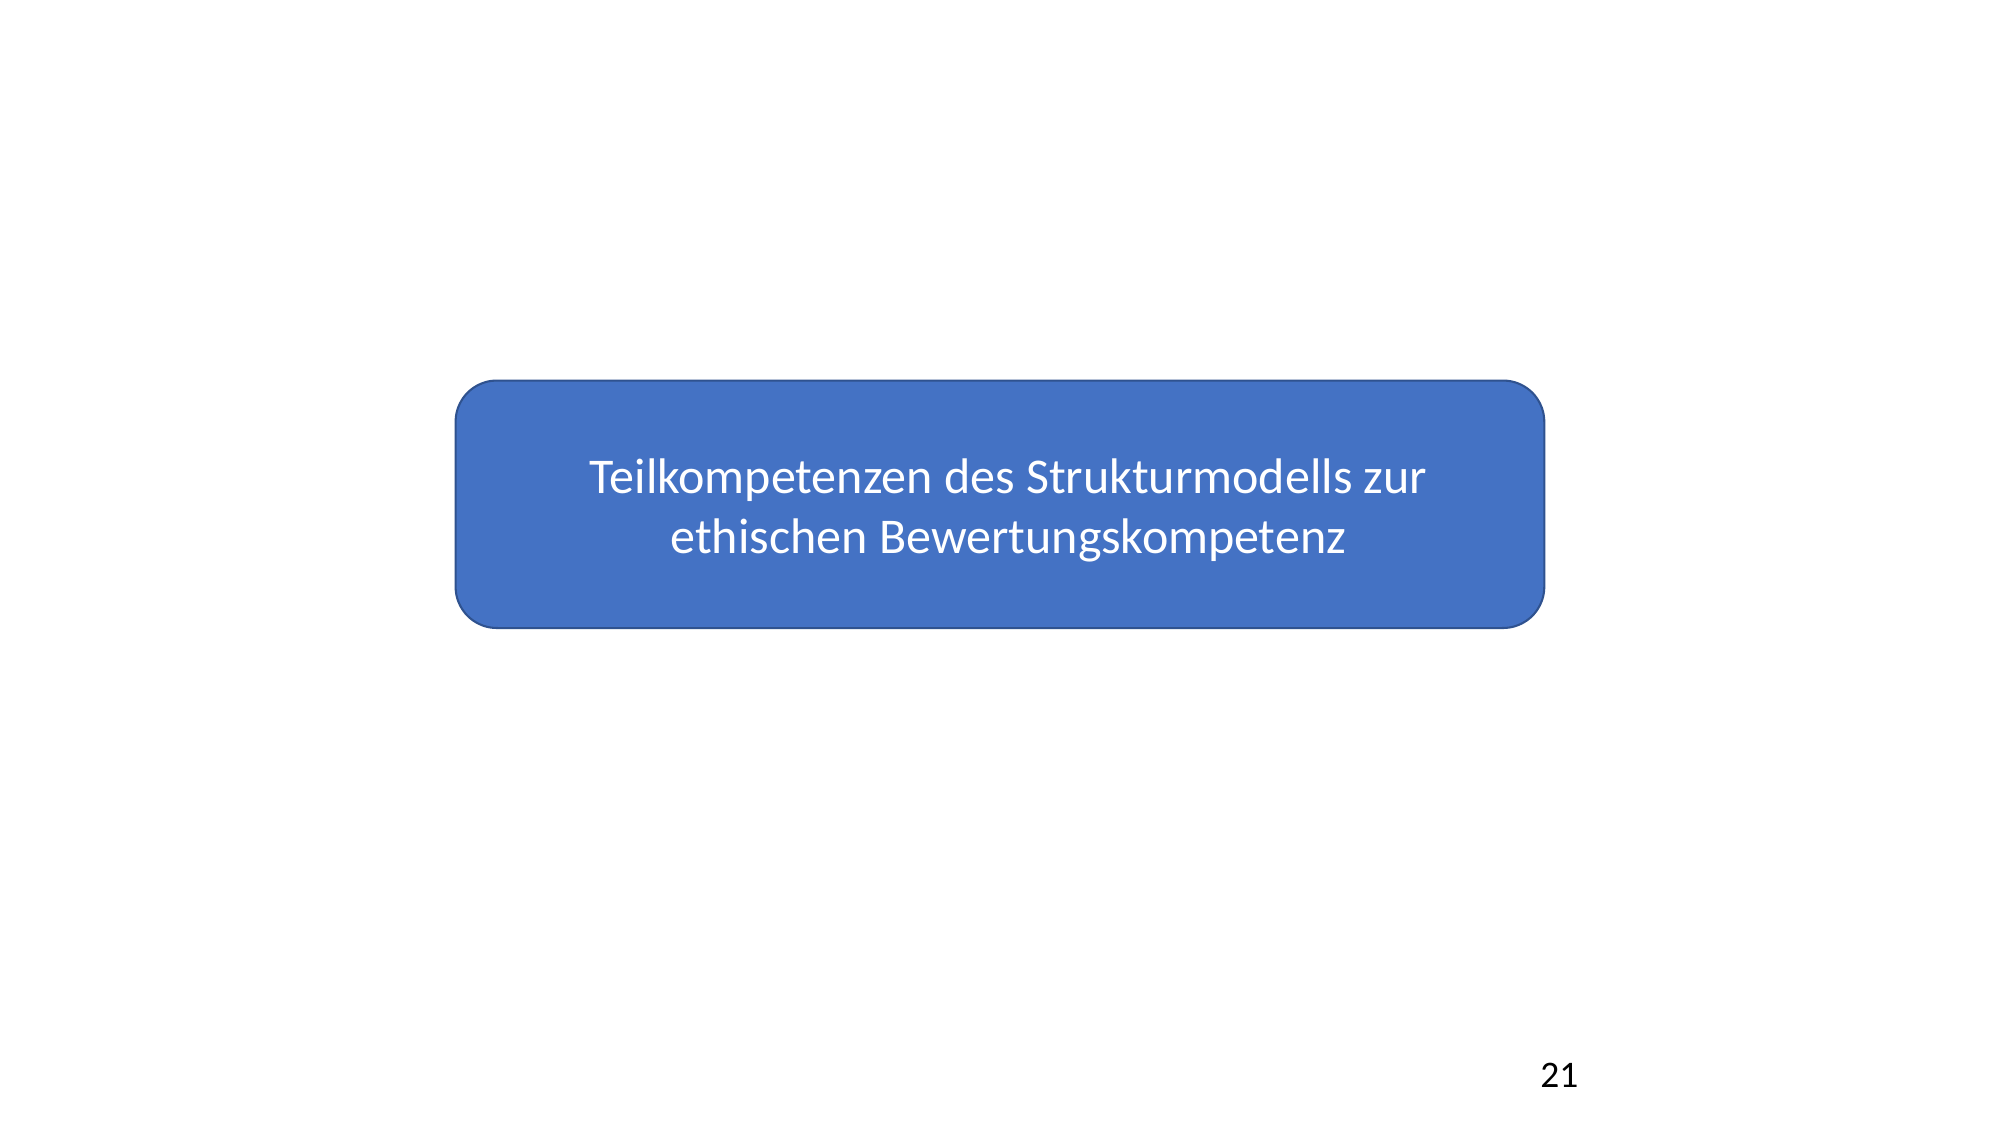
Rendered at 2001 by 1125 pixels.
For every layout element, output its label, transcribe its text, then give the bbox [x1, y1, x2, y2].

text_box [1525, 1042, 1976, 1103]
text_box [455, 380, 1545, 629]
text_box Teilkompetenzen des Strukturmodells zur ethischen Bewertungskompetenz [472, 436, 1545, 573]
